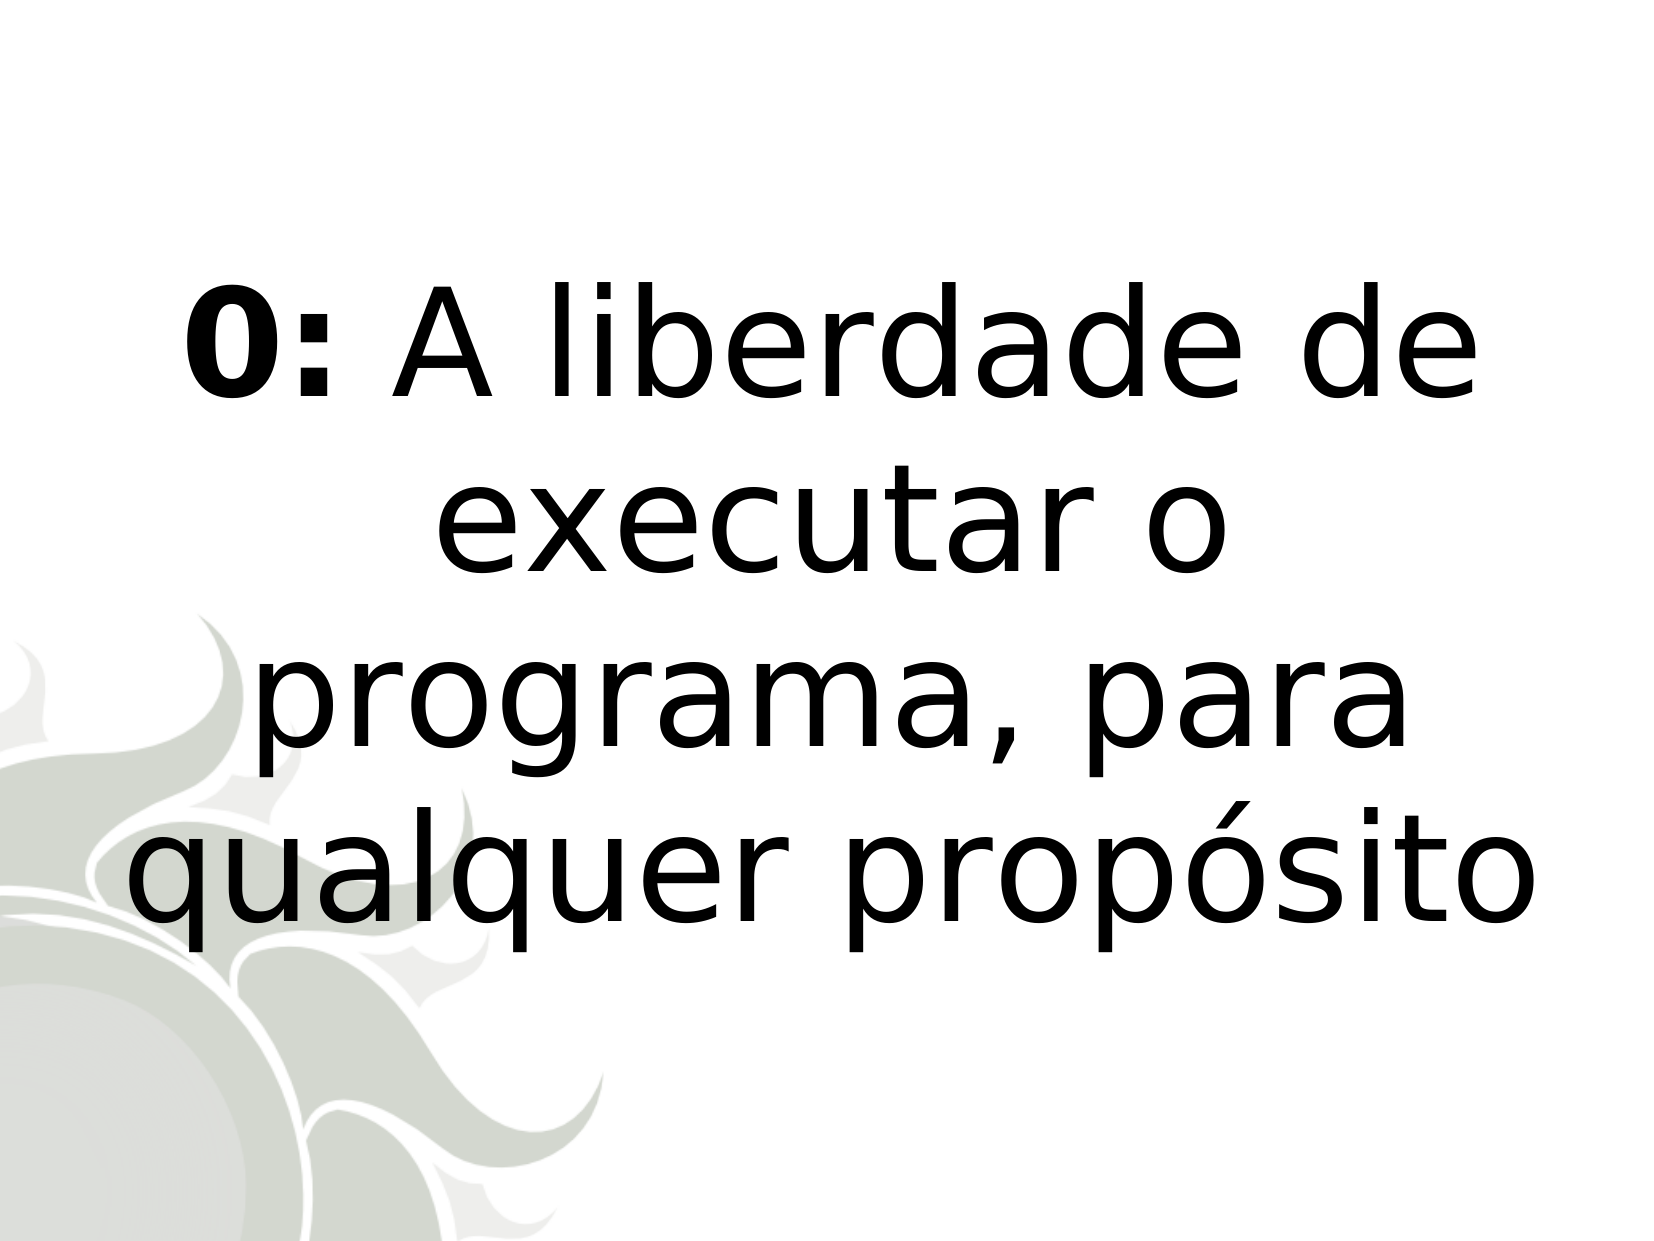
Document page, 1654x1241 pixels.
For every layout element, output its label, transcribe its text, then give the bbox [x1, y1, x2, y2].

picture [0, 555, 644, 1241]
title 0: A liberdade de executar o programa, para qualquer propósito [88, 257, 1577, 957]
